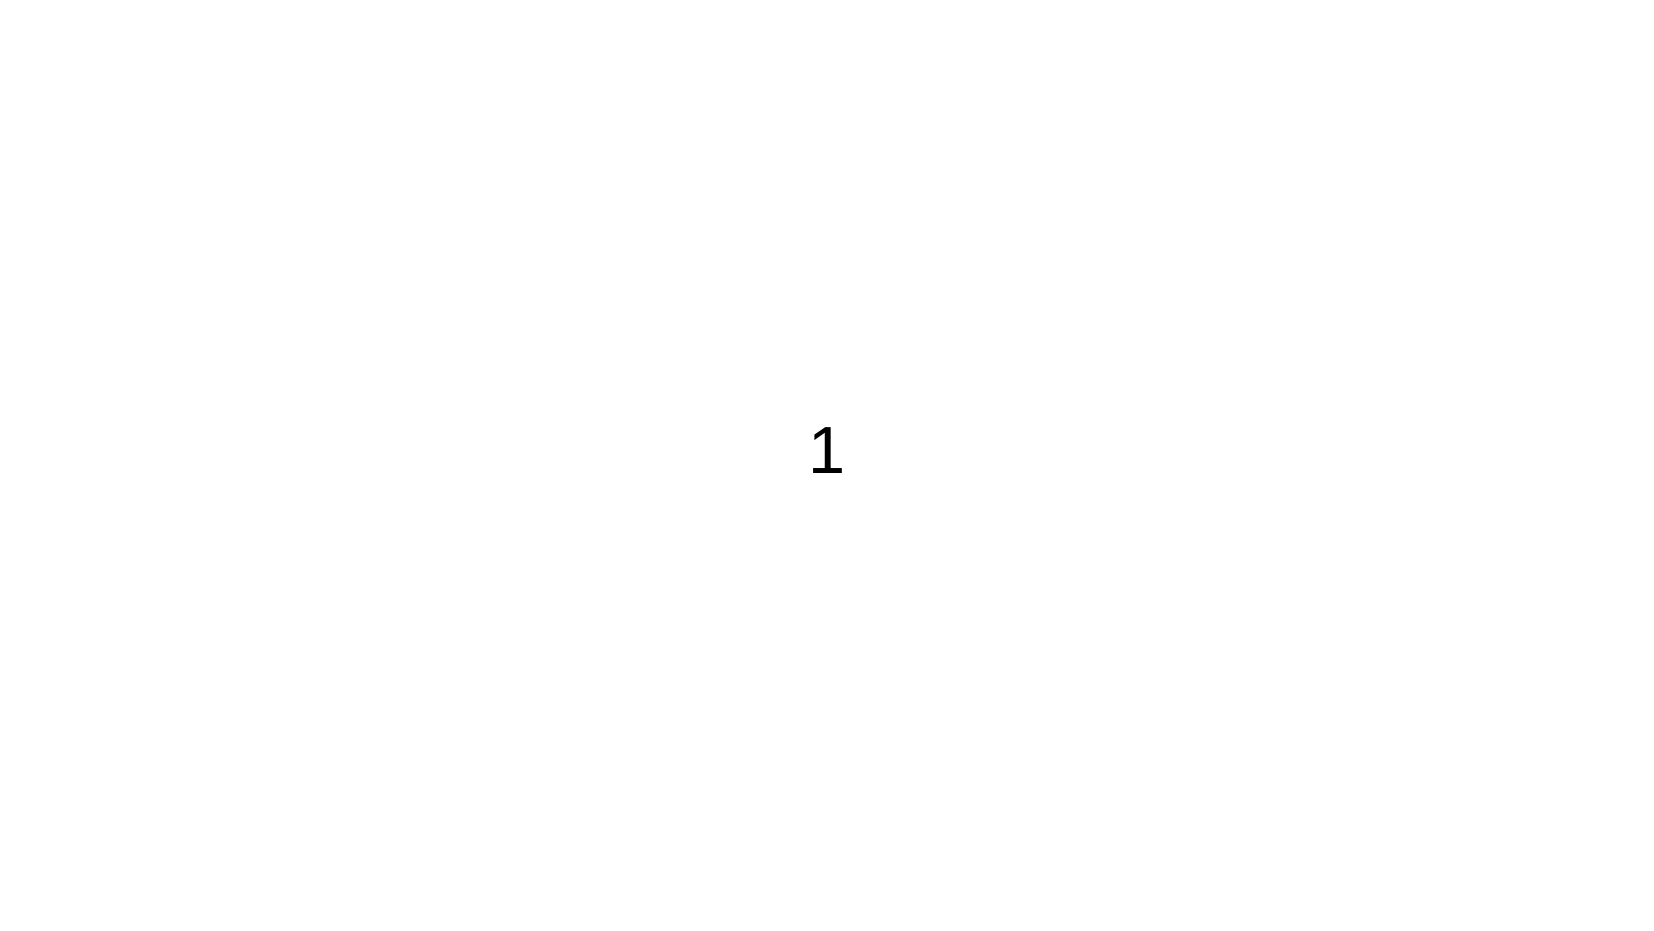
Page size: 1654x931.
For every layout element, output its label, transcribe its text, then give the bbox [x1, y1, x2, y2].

subtitle 1 [82, 217, 1571, 758]
